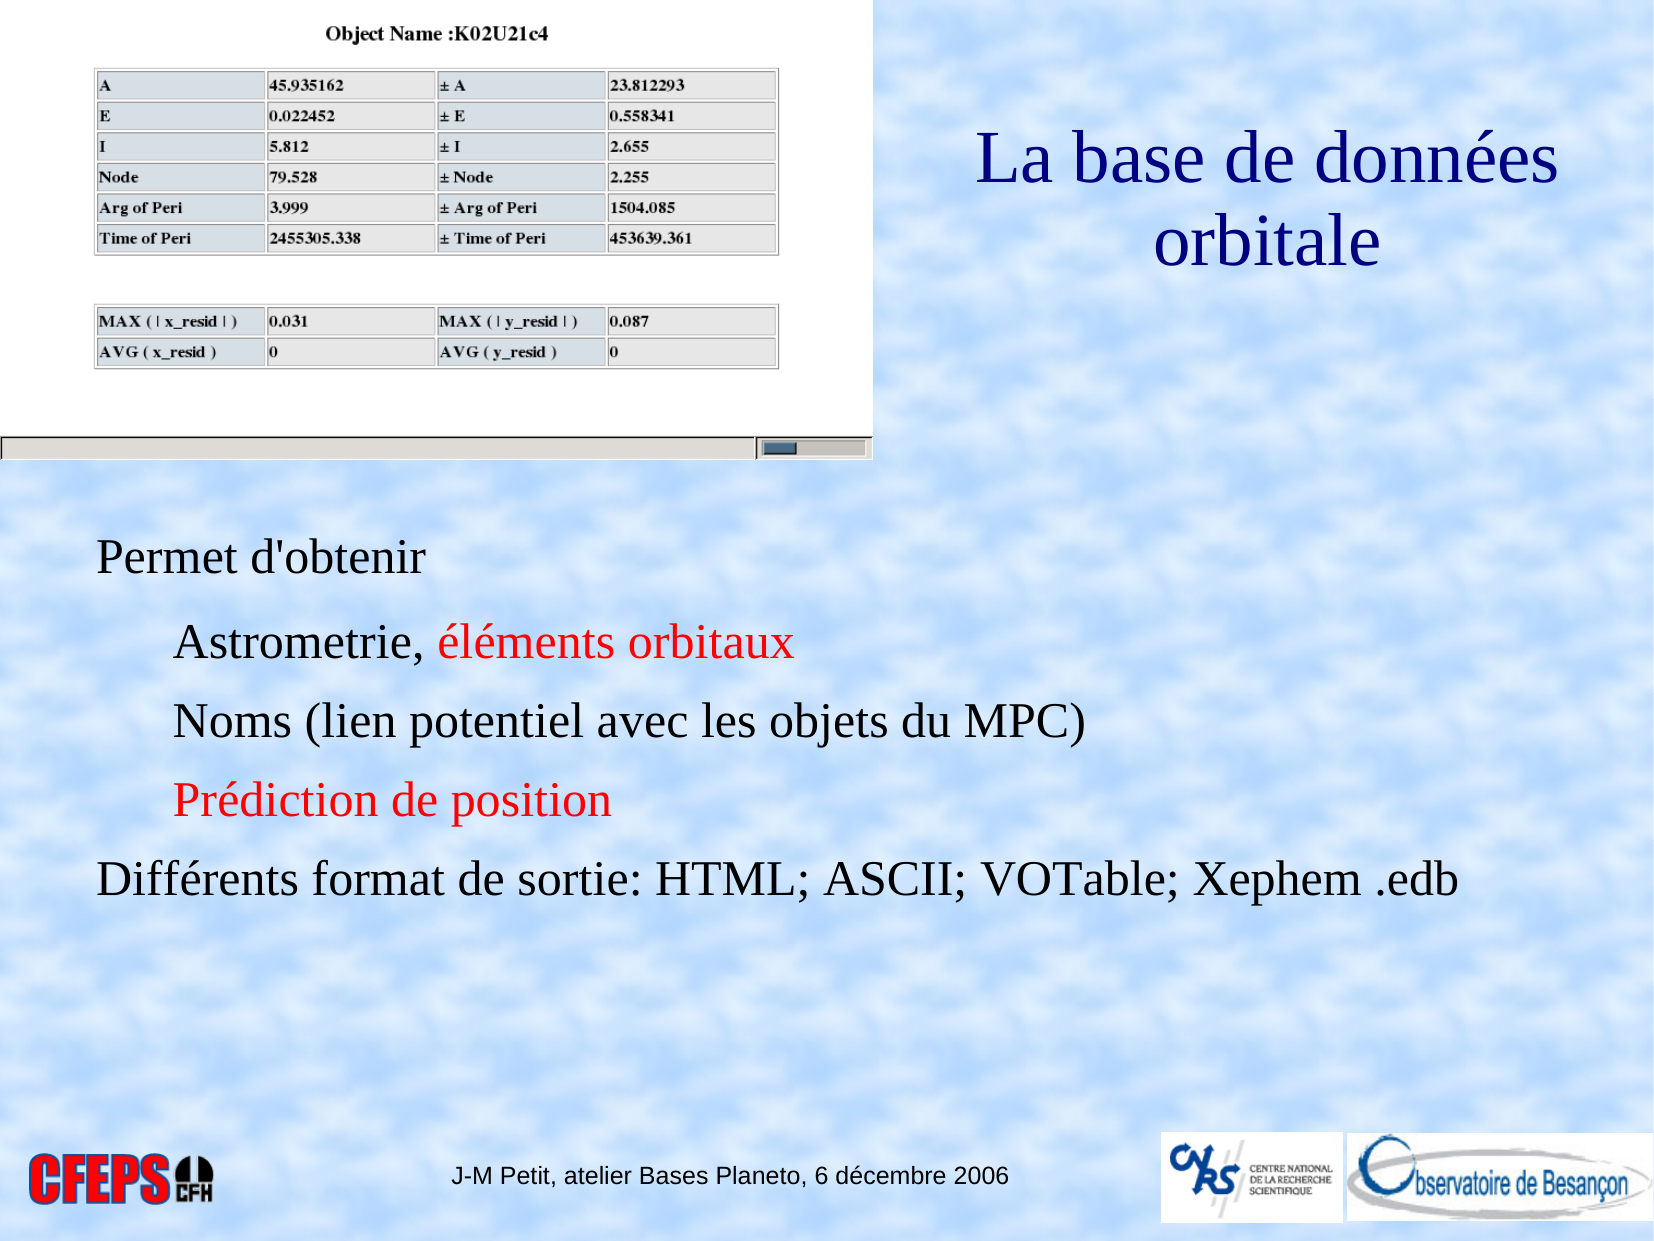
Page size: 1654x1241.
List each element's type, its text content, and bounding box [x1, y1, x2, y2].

title La base de données orbitale [925, 95, 1610, 303]
list Permet d'obtenir Astrometrie, éléments orbitaux Noms (lien potentiel avec les objets du MPC) Prédiction de position Différents format de sortie: HTML; ASCII; VOTable; Xephem .edb [78, 529, 1611, 1009]
picture [0, 0, 1654, 1241]
